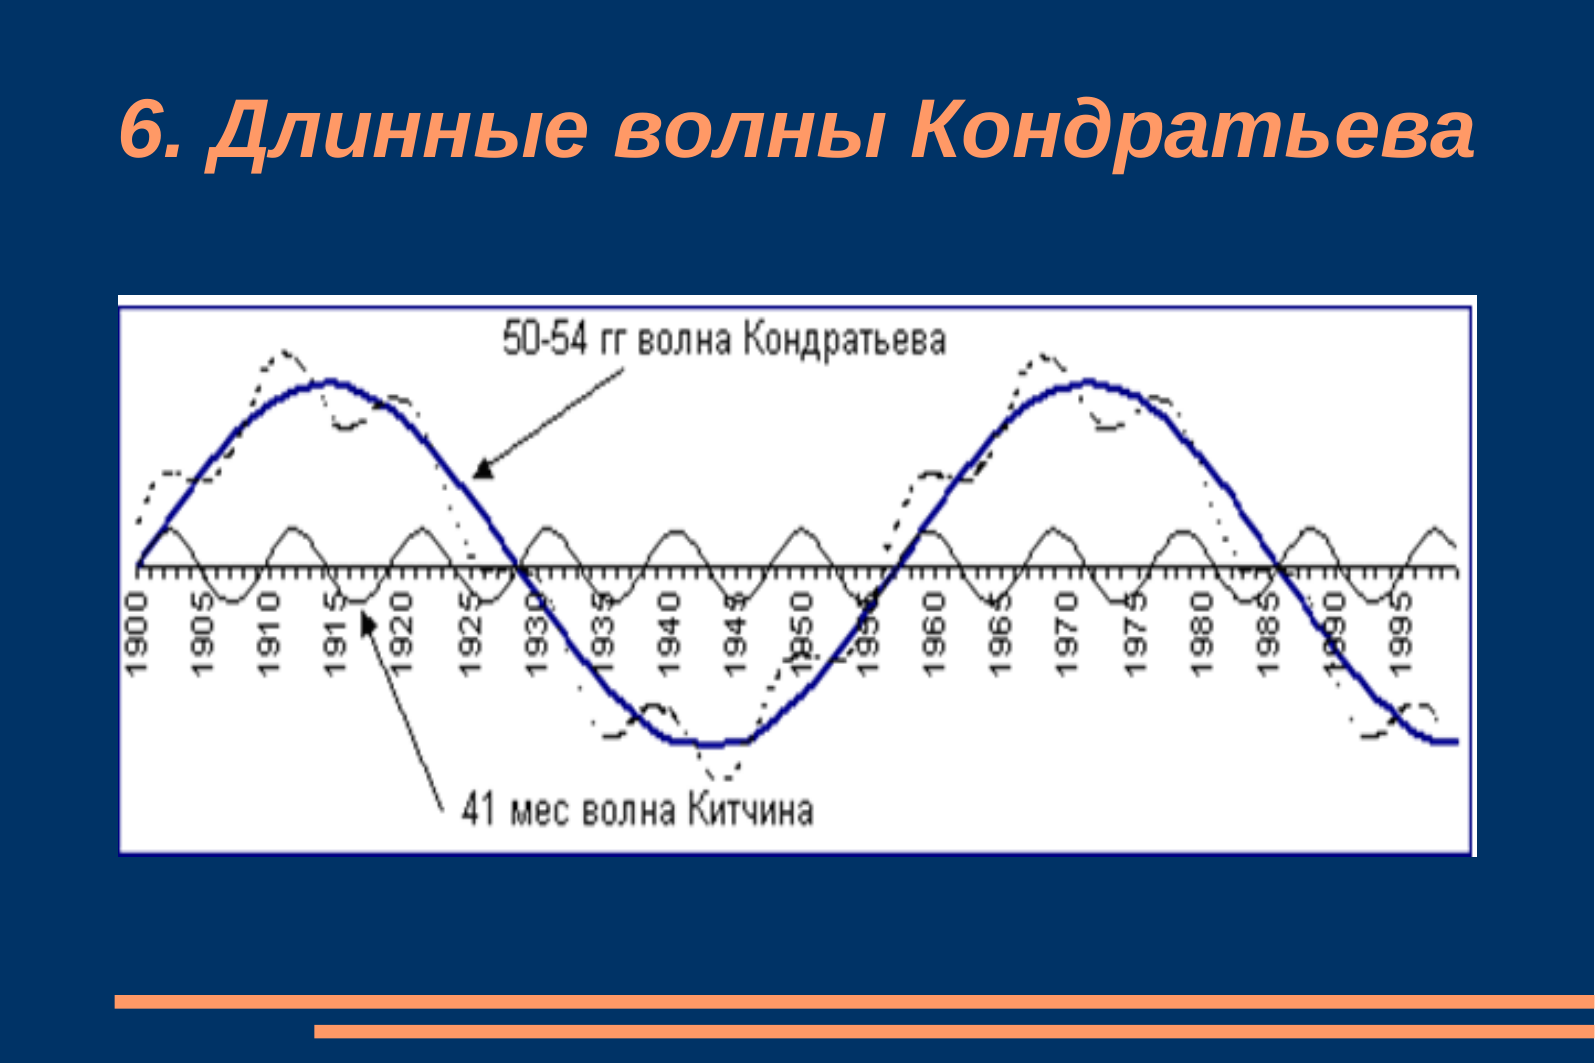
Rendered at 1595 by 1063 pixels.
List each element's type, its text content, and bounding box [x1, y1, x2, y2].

title 6. Длинные волны Кондратьева [117, 39, 1479, 218]
picture [118, 295, 1477, 857]
